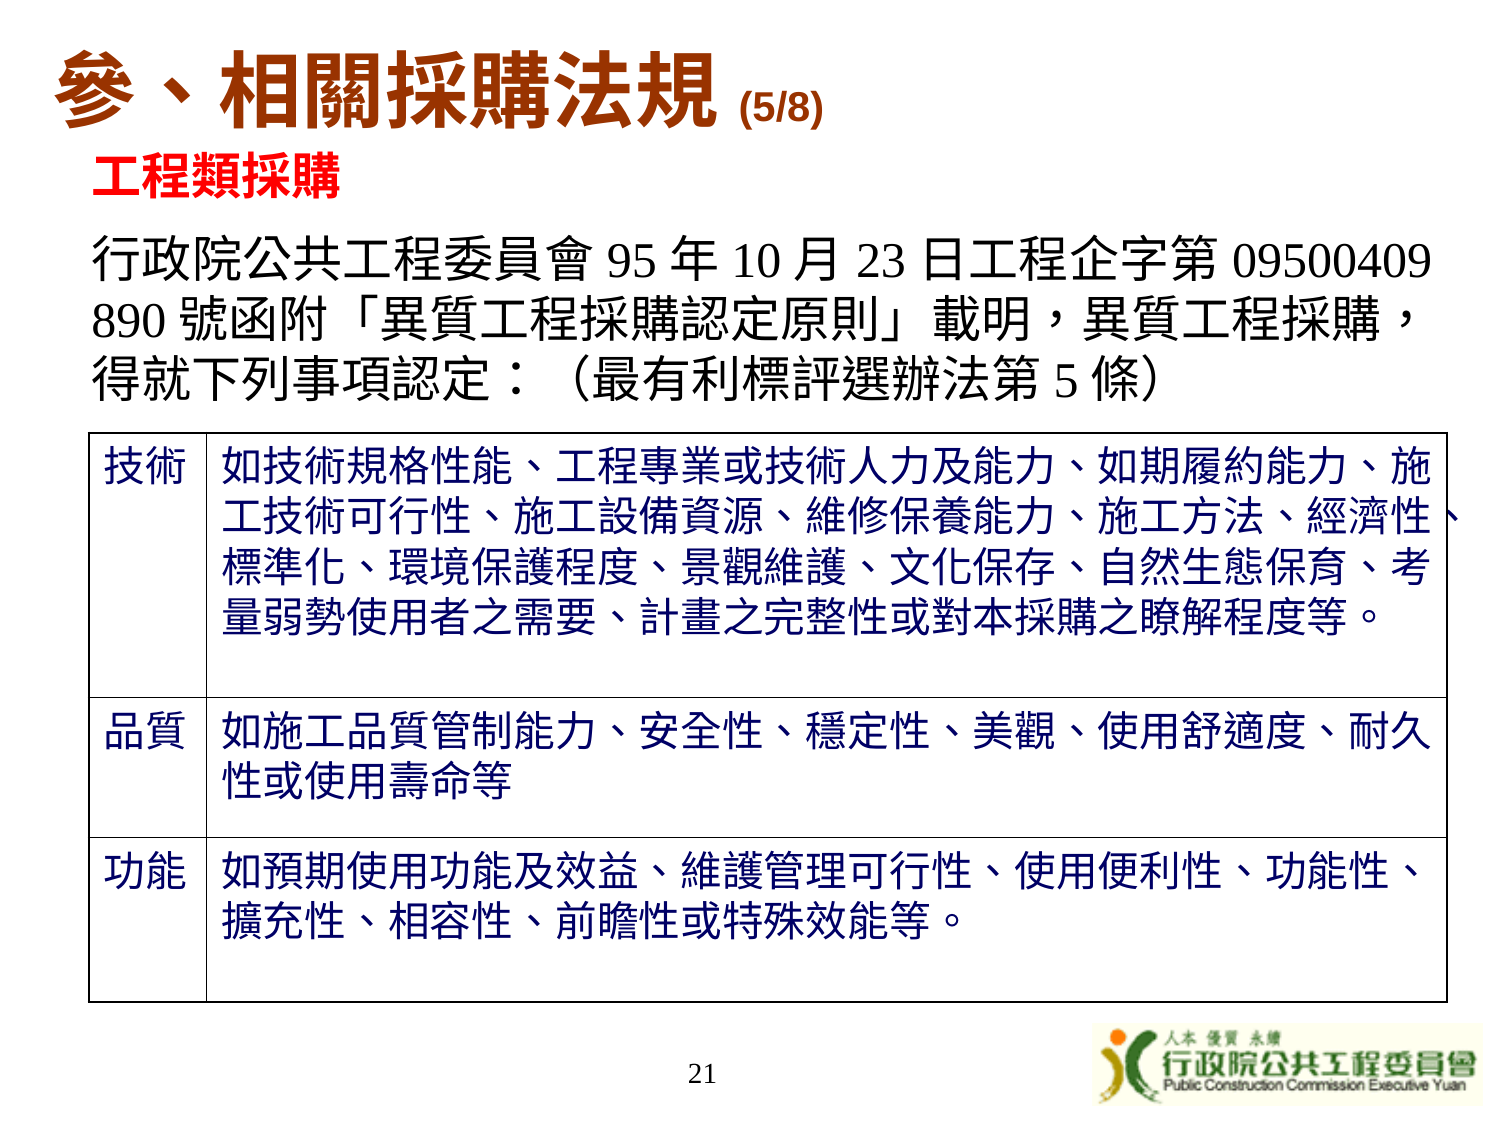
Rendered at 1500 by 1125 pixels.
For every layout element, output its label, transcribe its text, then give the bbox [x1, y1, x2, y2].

table_cell 如施工品質管制能力、安全性、穩定性、美觀、使用舒適度、耐久性或使用壽命等 [207, 698, 1446, 837]
picture [1092, 1023, 1483, 1106]
text_box 行政院公共工程委員會95年10月23日工程企字第09500409890號函附「異質工程採購認定原則」載明，異質工程採購，得就下列事項認定：（最有利標評選辦法第5條） [76, 219, 1447, 416]
table_cell 品質 [90, 698, 206, 837]
table_header 如技術規格性能、工程專業或技術人力及能力、如期履約能力、施工技術可行性、施工設備資源、維修保養能力、施工方法、經濟性、標準化、環境保護程度、景觀維護、文化保存、自然生態保育、考量弱勢使用者之需要、計畫之完整性或對本採購之瞭解程度等。 [207, 434, 1446, 697]
table_cell 功能 [90, 838, 206, 1001]
title 參、相關採購法規(5/8) [37, 25, 1461, 152]
table_header 技術 [90, 434, 206, 697]
table_cell 如預期使用功能及效益、維護管理可行性、使用便利性、功能性、擴充性、相容性、前瞻性或特殊效能等。 [207, 838, 1446, 1001]
text_box <編號> [643, 1046, 762, 1098]
text_box 工程類採購 [76, 137, 1389, 213]
